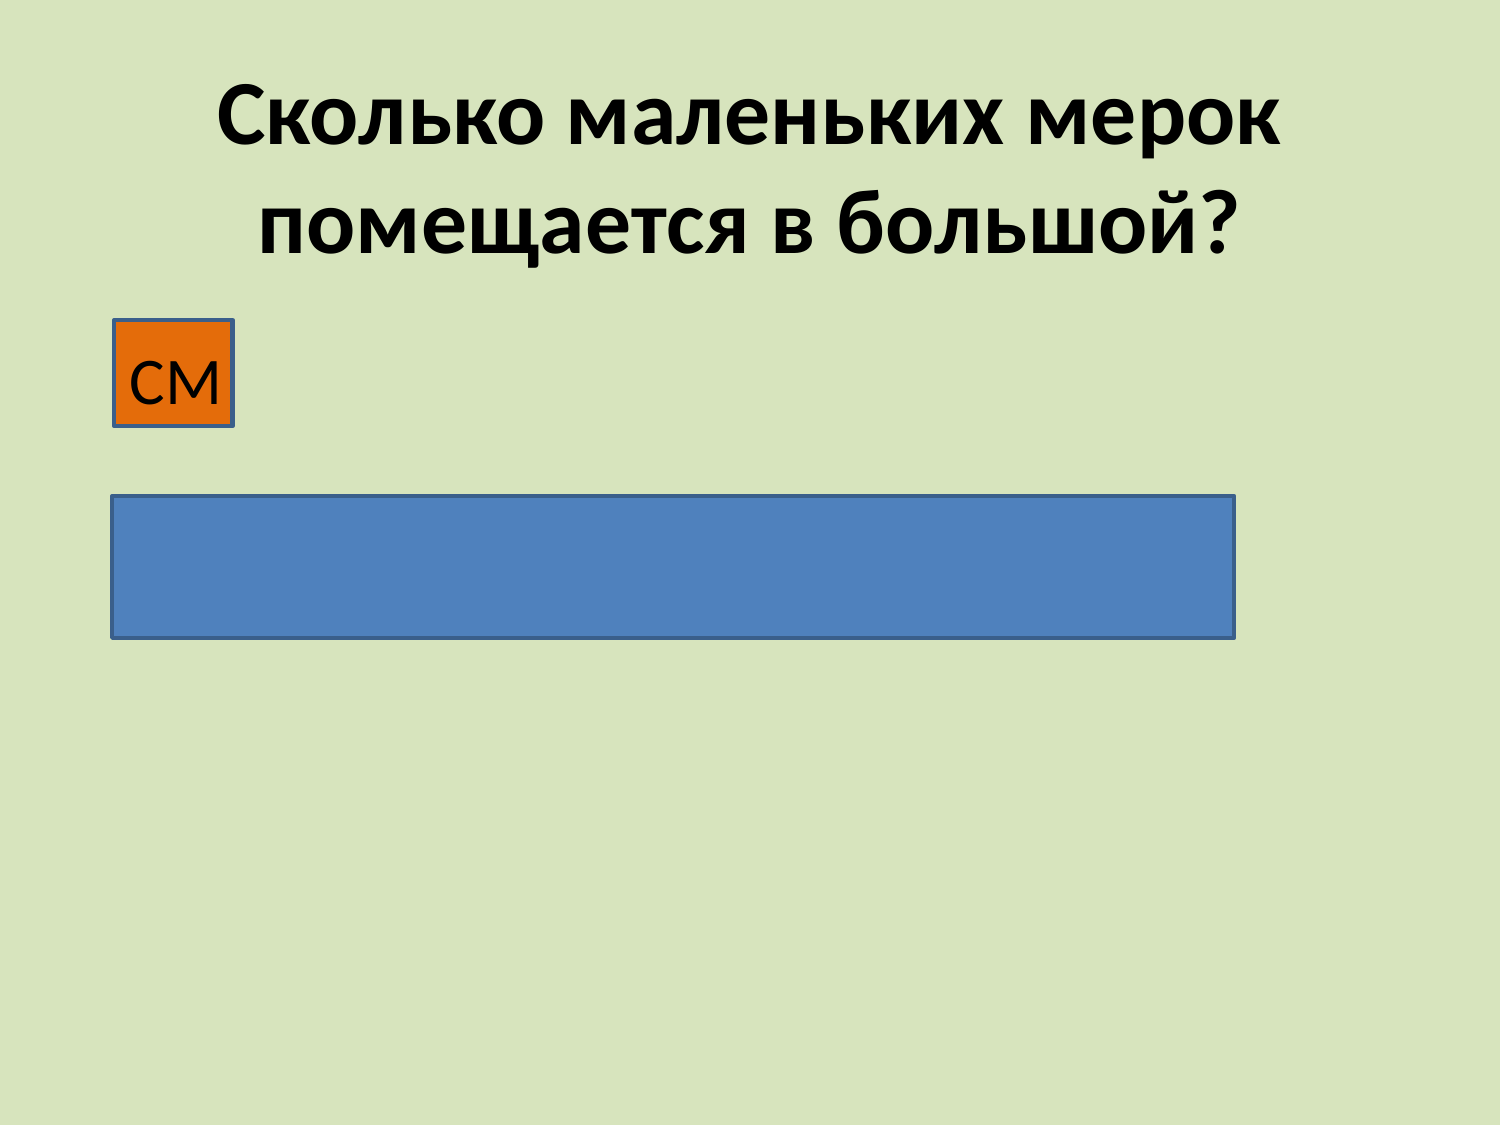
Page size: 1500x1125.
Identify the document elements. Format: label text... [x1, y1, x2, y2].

title Сколько маленьких мерок помещается в большой? [75, 45, 1425, 233]
list СМ [100, 330, 1439, 681]
text_box [114, 319, 233, 330]
